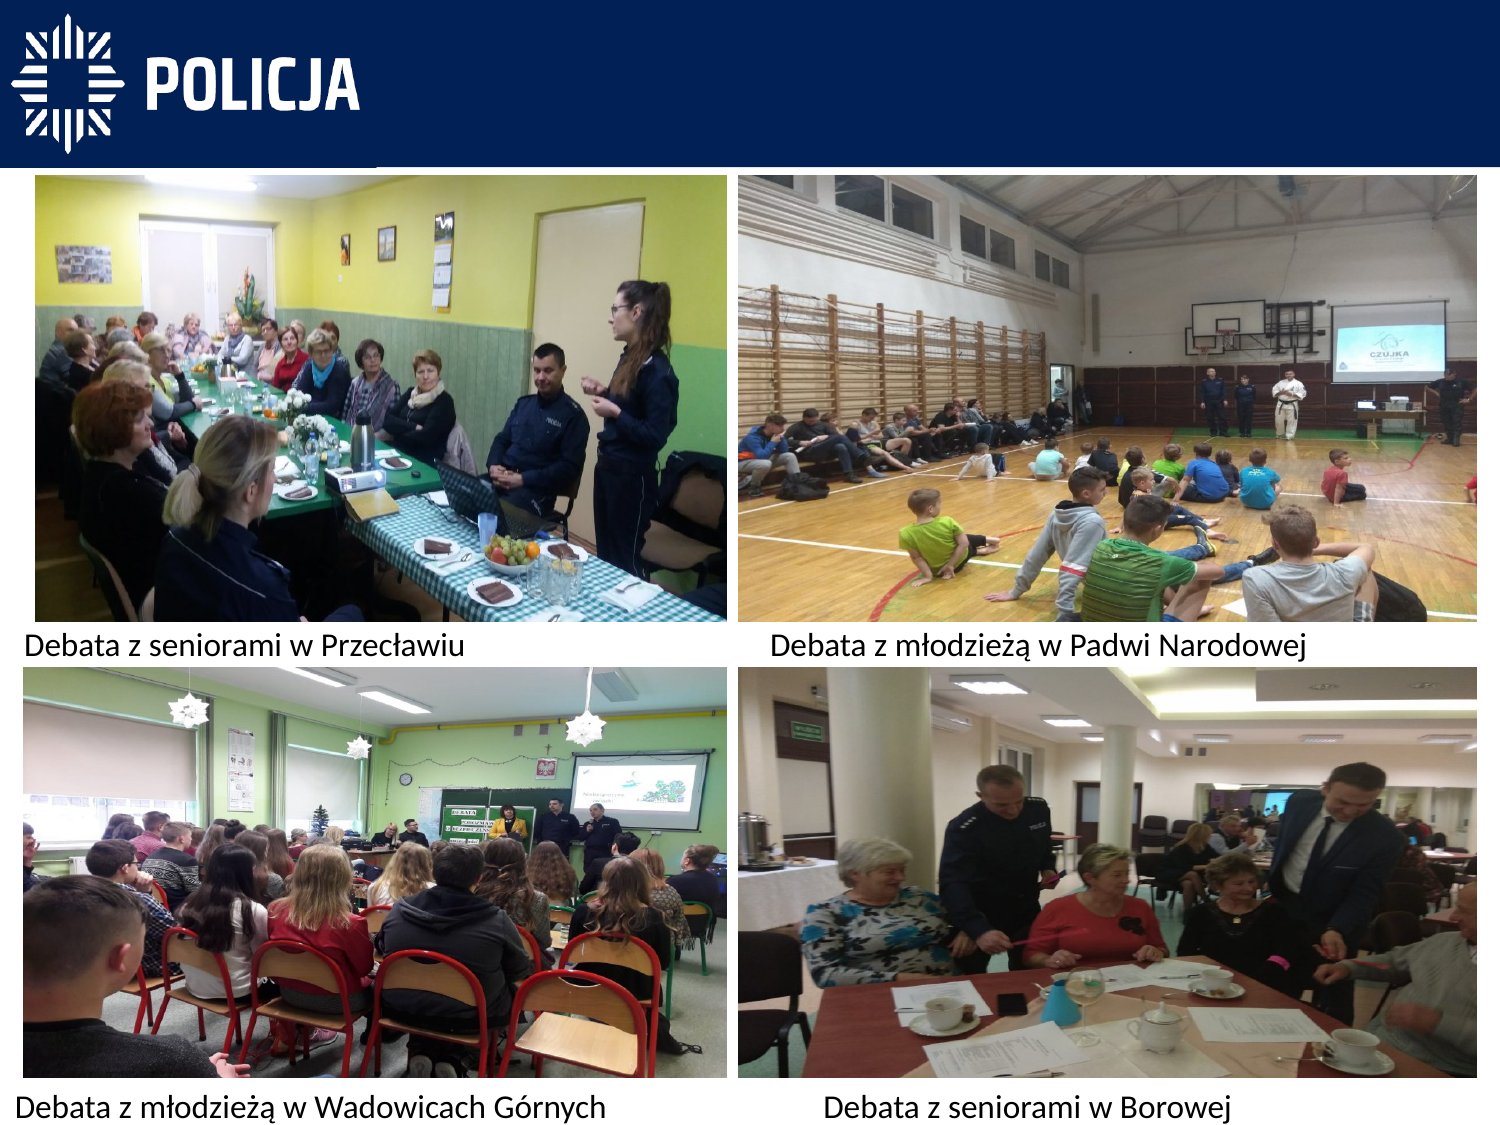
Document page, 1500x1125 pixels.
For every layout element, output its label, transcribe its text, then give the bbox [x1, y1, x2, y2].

picture [35, 175, 727, 622]
picture [738, 175, 1477, 622]
text_box Debata z młodzieżą w Wadowicach Górnych [0, 1077, 821, 1125]
picture [738, 667, 1477, 1079]
text_box Debata z seniorami w Borowej [821, 1077, 1482, 1125]
text_box [360, 0, 1500, 168]
picture [23, 667, 727, 1079]
text_box Debata z młodzieżą w Padwi Narodowej [755, 615, 1492, 671]
text_box Debata z seniorami w Przecławiu [9, 615, 746, 671]
picture [0, 0, 360, 168]
